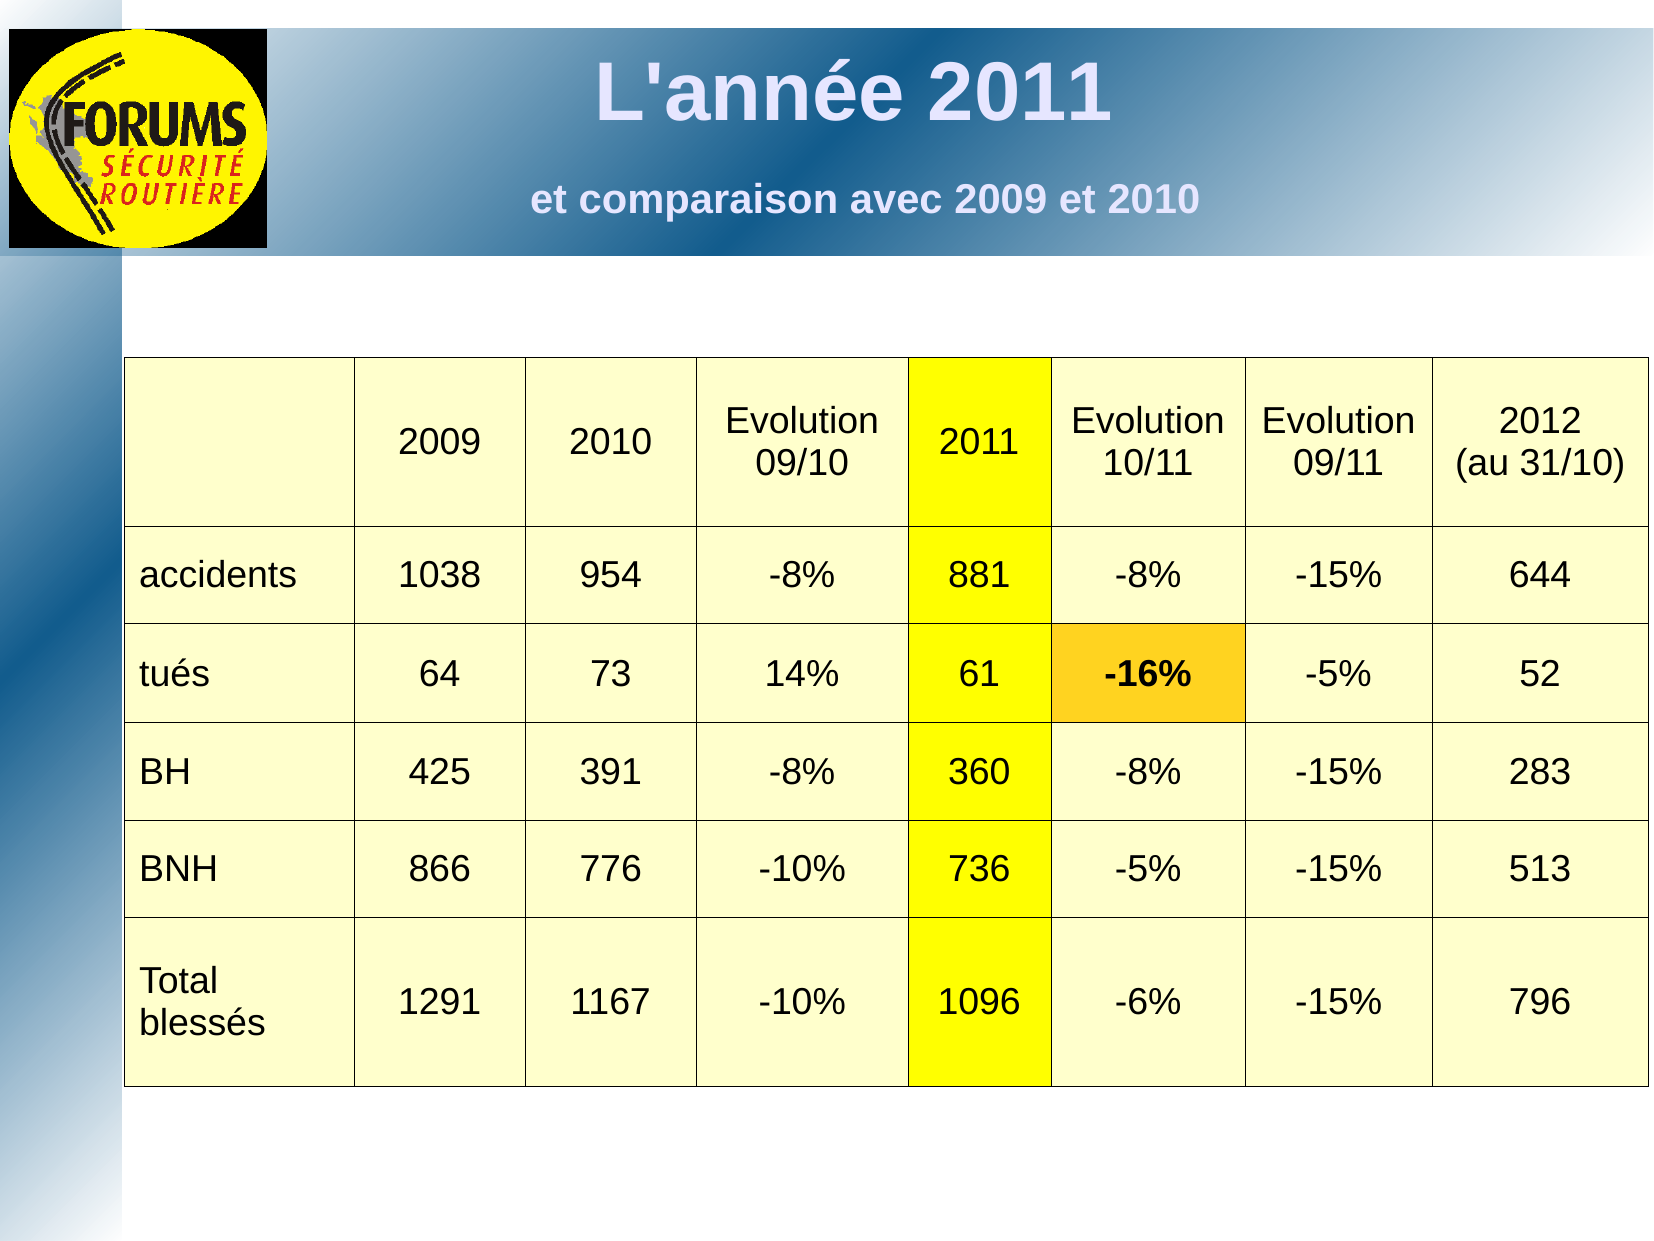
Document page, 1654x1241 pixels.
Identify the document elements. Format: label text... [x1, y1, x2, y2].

table_header Evolution 10/11 [1052, 358, 1245, 526]
table_cell 73 [526, 624, 696, 722]
table_cell -5% [1052, 821, 1245, 917]
table_cell 425 [355, 723, 525, 820]
table_cell 954 [526, 527, 696, 623]
picture [9, 29, 267, 249]
table_cell 391 [526, 723, 696, 820]
table_cell -8% [1052, 723, 1245, 820]
table_cell 283 [1433, 723, 1648, 820]
table_header 2011 [909, 358, 1051, 526]
table_header Evolution 09/10 [697, 358, 908, 526]
table_header 2012 (au 31/10) [1433, 358, 1648, 526]
table_cell 644 [1433, 527, 1648, 623]
table_cell BNH [125, 821, 354, 917]
table_header [125, 358, 354, 526]
table_cell 61 [909, 624, 1051, 722]
table_cell 1038 [355, 527, 525, 623]
table_cell -8% [697, 723, 908, 820]
table_cell -15% [1246, 527, 1432, 623]
table_cell 1167 [526, 918, 696, 1086]
title L'année 2011 et comparaison avec 2009 et 2010 [147, 10, 1560, 266]
table_cell -8% [697, 527, 908, 623]
table_cell 796 [1433, 918, 1648, 1086]
table_cell tués [125, 624, 354, 722]
table_cell -10% [697, 821, 908, 917]
table_cell Total blessés [125, 918, 354, 1086]
table_cell -15% [1246, 723, 1432, 820]
table_cell 866 [355, 821, 525, 917]
table_header Evolution 09/11 [1246, 358, 1432, 526]
table_cell -15% [1246, 821, 1432, 917]
table_cell 736 [909, 821, 1051, 917]
table_cell 14% [697, 624, 908, 722]
table_cell BH [125, 723, 354, 820]
table_cell 1096 [909, 918, 1051, 1086]
table_cell -6% [1052, 918, 1245, 1086]
table_header 2010 [526, 358, 696, 526]
table_cell 1291 [355, 918, 525, 1086]
table_cell 776 [526, 821, 696, 917]
table_cell 513 [1433, 821, 1648, 917]
table_cell -10% [697, 918, 908, 1086]
table_header 2009 [355, 358, 525, 526]
table_cell -5% [1246, 624, 1432, 722]
table_cell 881 [909, 527, 1051, 623]
table_cell -8% [1052, 527, 1245, 623]
table_cell 52 [1433, 624, 1648, 722]
table_cell -15% [1246, 918, 1432, 1086]
table_cell 64 [355, 624, 525, 722]
table_cell 360 [909, 723, 1051, 820]
table_cell accidents [125, 527, 354, 623]
table_cell -16% [1052, 624, 1245, 722]
